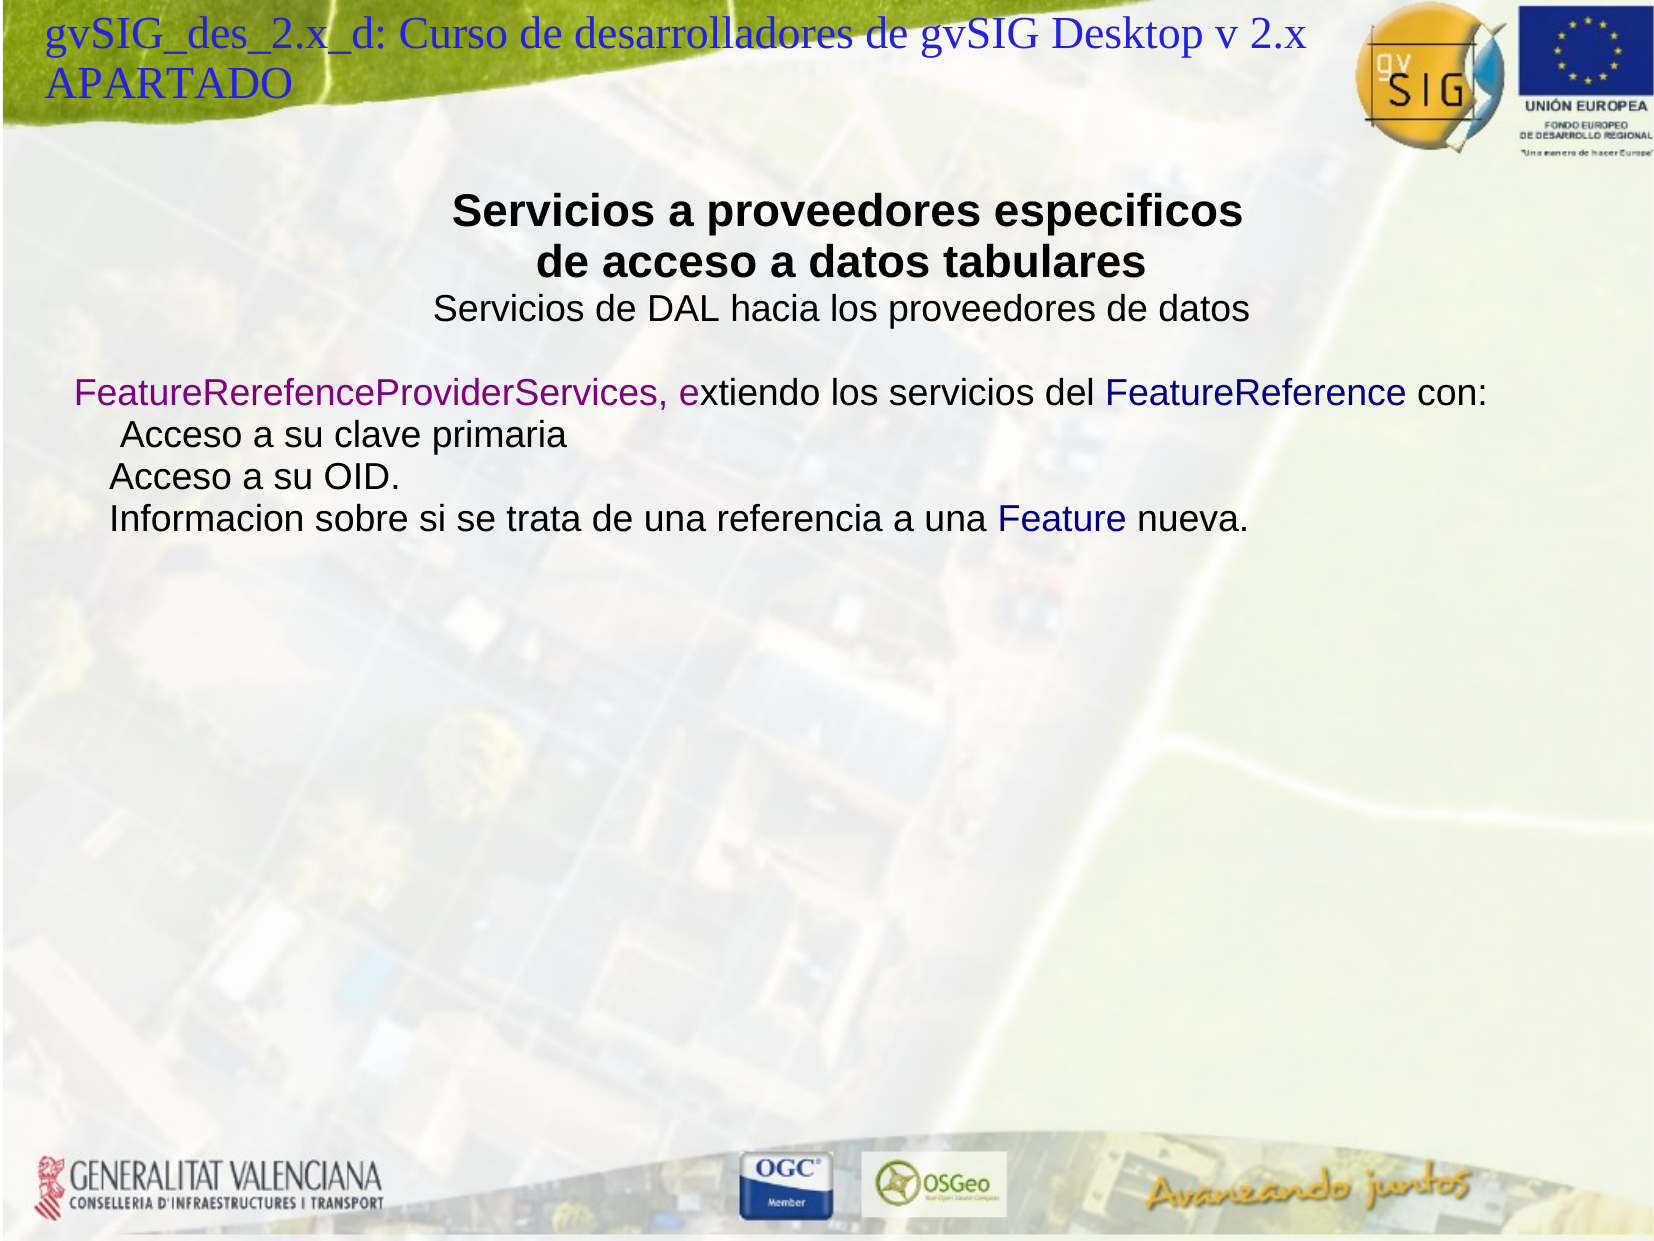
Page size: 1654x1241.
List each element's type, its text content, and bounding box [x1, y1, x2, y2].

text_box Servicios a proveedores especificos de acceso a datos tabulares Servicios de DAL hacia los proveedores de datos FeatureRerefenceProviderServices, extiendo los servicios del FeatureReference con: Acceso a su clave primaria Acceso a su OID. Informacion sobre si se trata de una referencia a una Feature nueva. [59, 177, 1625, 833]
picture [2, 0, 1654, 1241]
